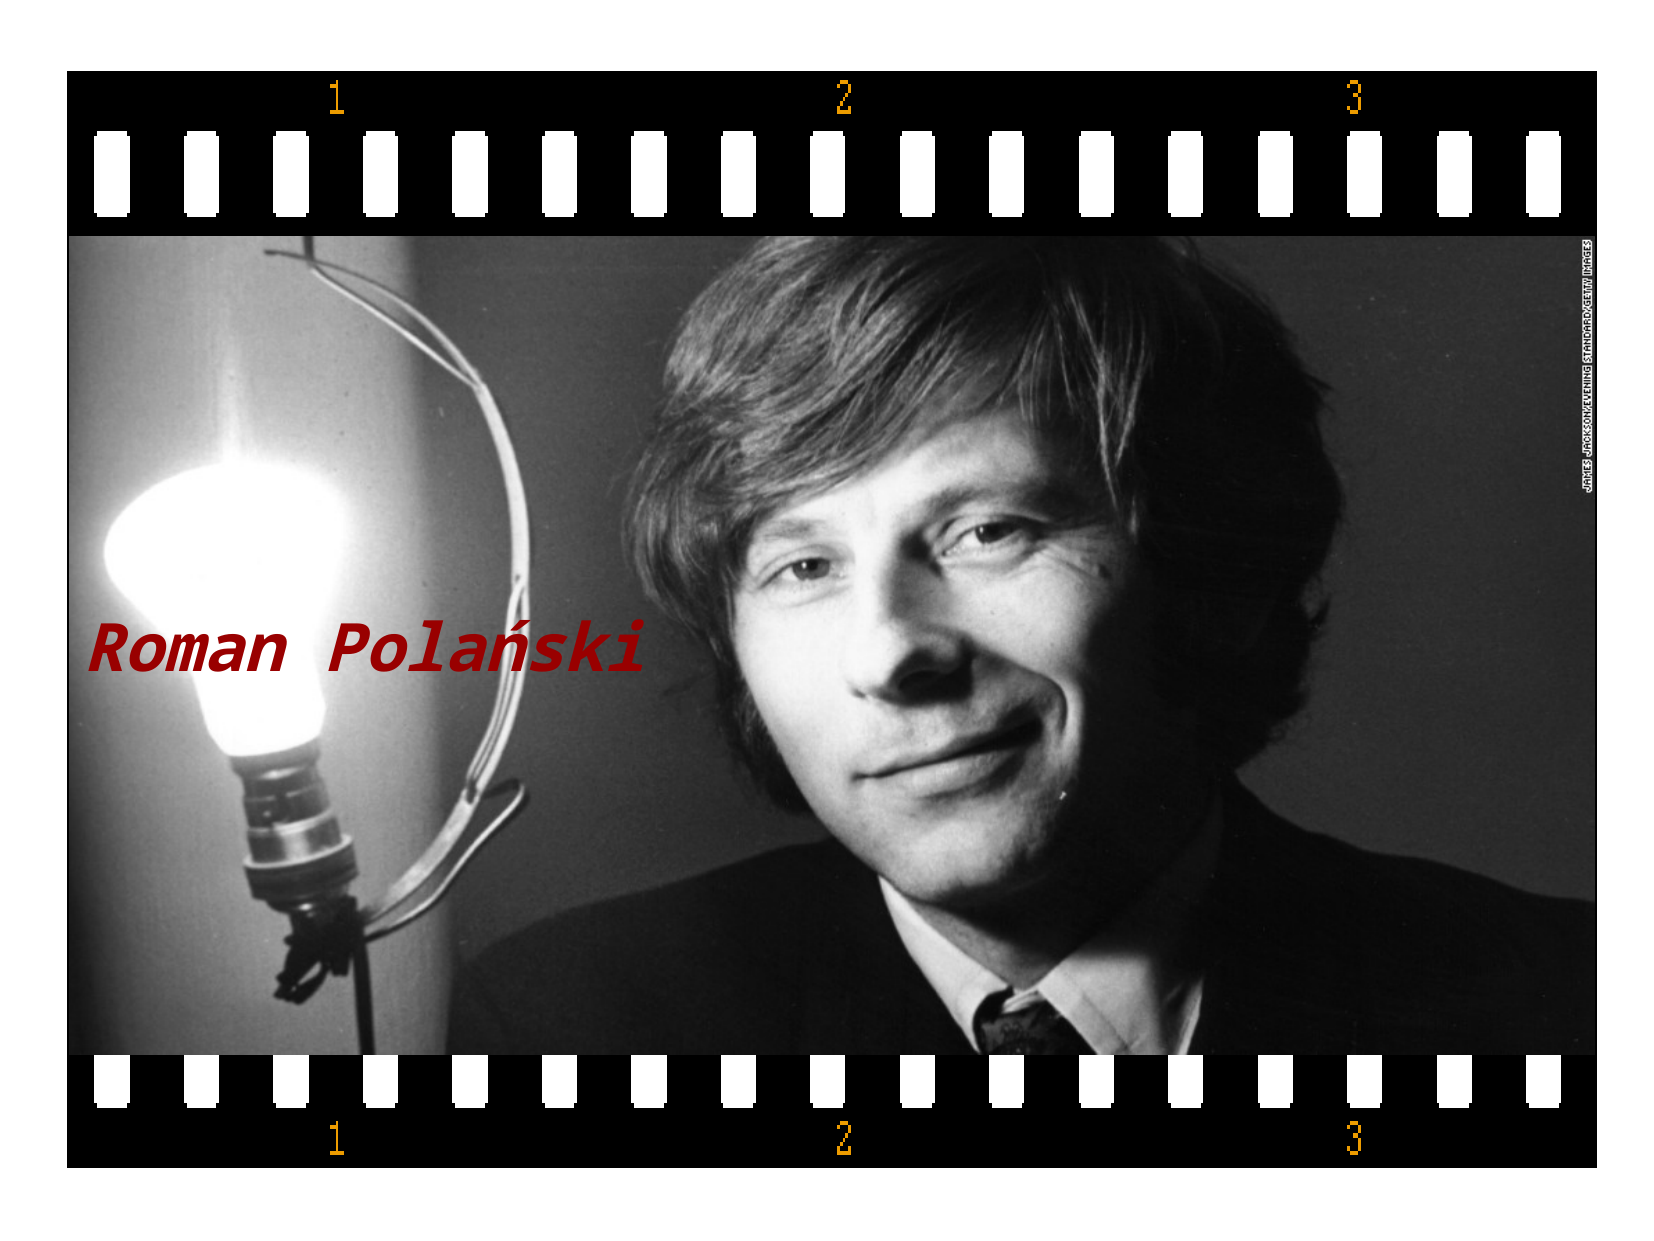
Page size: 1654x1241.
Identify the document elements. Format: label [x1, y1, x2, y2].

picture [0, 0, 1654, 1241]
title [82, 49, 1571, 236]
